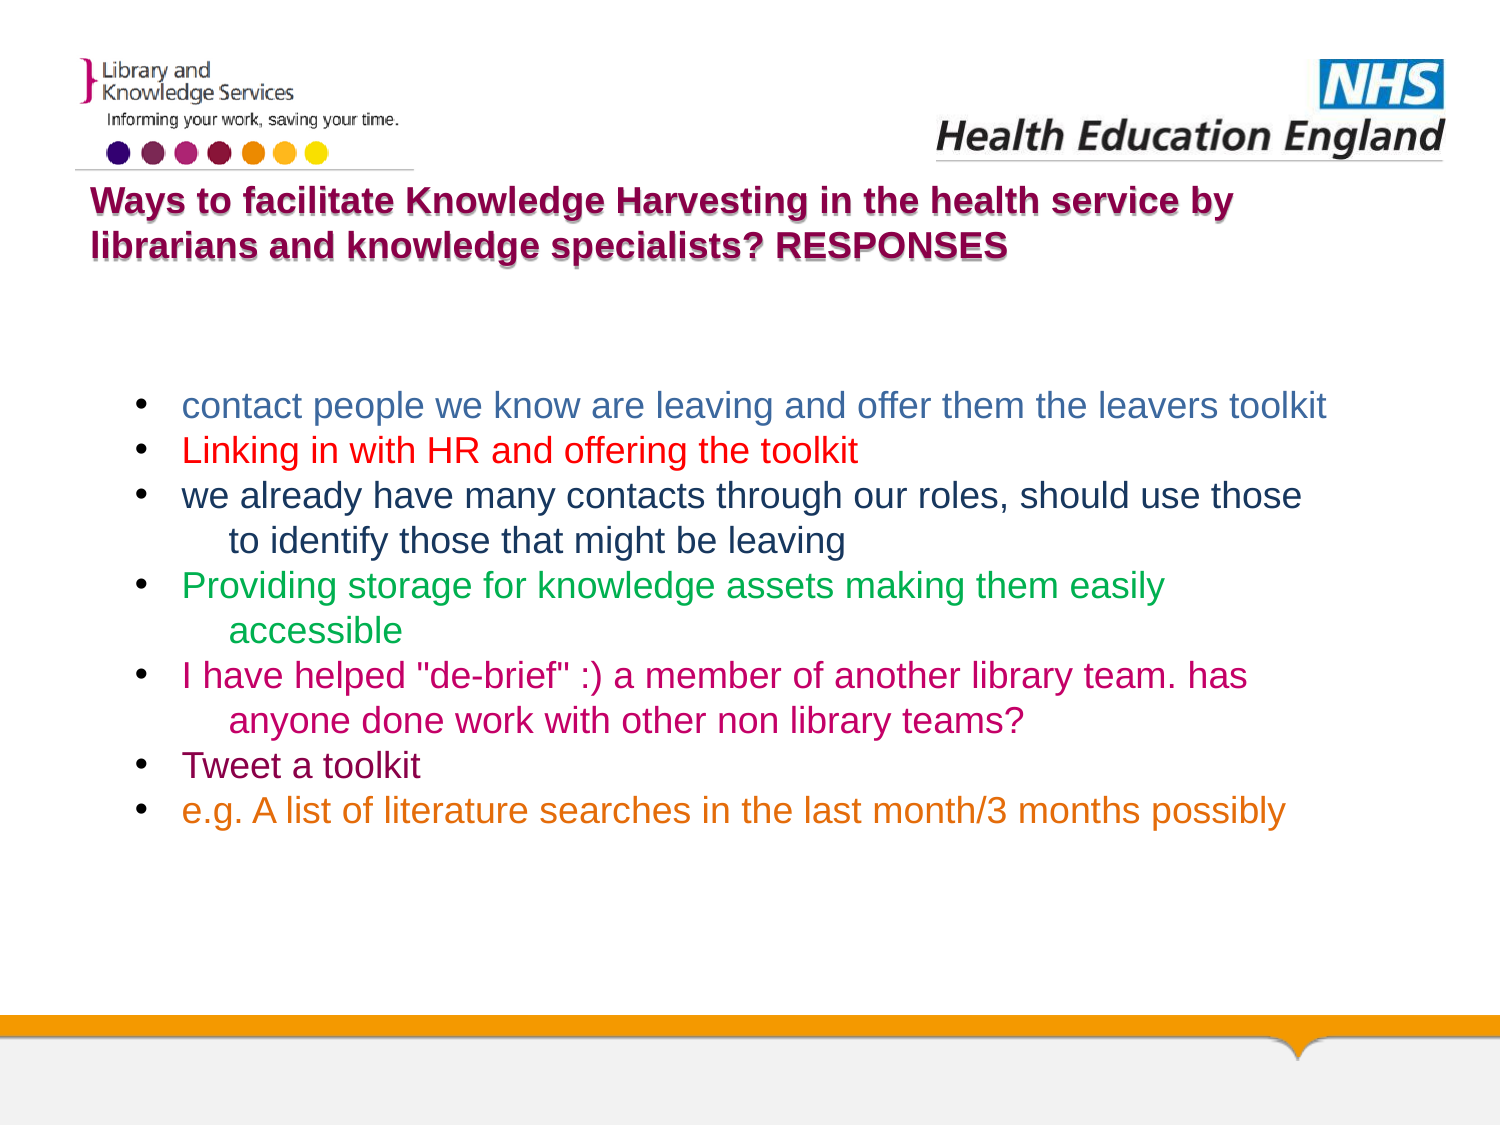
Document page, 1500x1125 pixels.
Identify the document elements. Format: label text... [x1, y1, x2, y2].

text_box contact people we know are leaving and offer them the leavers toolkit Linking in with HR and offering the toolkit we already have many contacts through our roles, should use those to identify those that might be leaving Providing storage for knowledge assets making them easily accessible I have helped "de-brief" :) a member of another library team. has anyone done work with other non library teams? Tweet a toolkit e.g. A list of literature searches in the last month/3 months possibly [119, 373, 1351, 935]
title Ways to facilitate Knowledge Harvesting in the health service by librarians and knowledge specialists? RESPONSES [75, 201, 1351, 314]
picture [75, 54, 416, 169]
